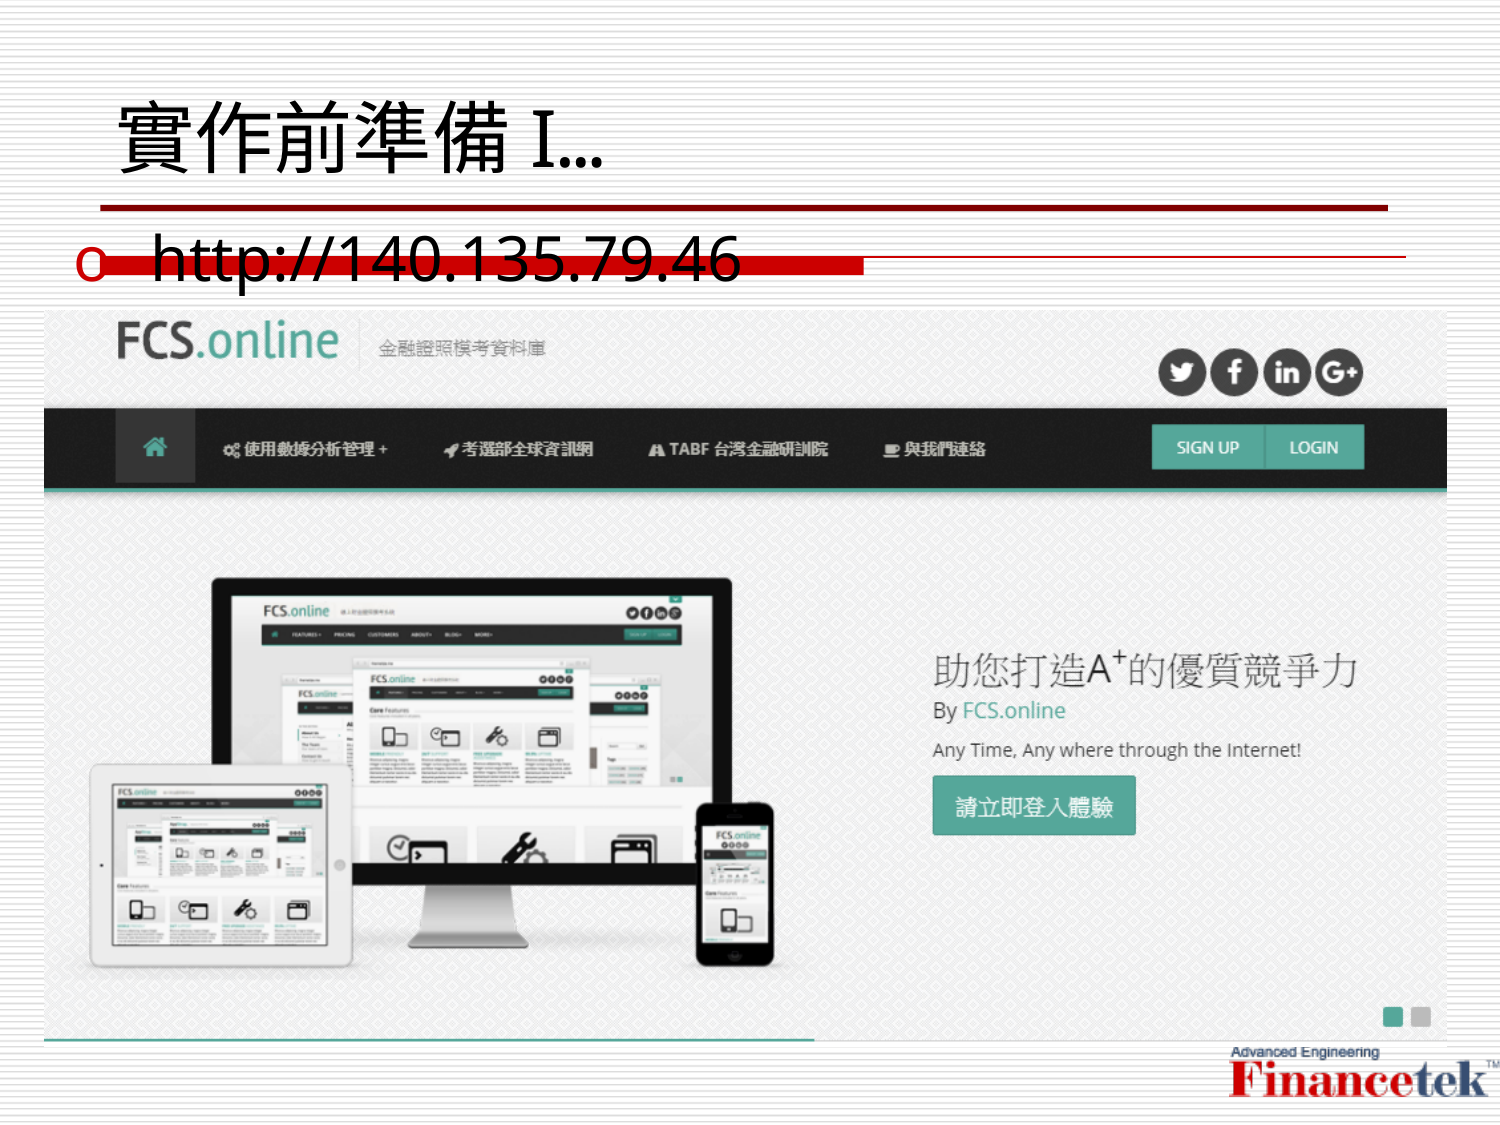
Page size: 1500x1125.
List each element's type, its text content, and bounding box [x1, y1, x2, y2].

title 實作前準備I… [100, 54, 1413, 191]
list http://140.135.79.46 [58, 220, 1377, 303]
picture [44, 311, 1447, 1047]
